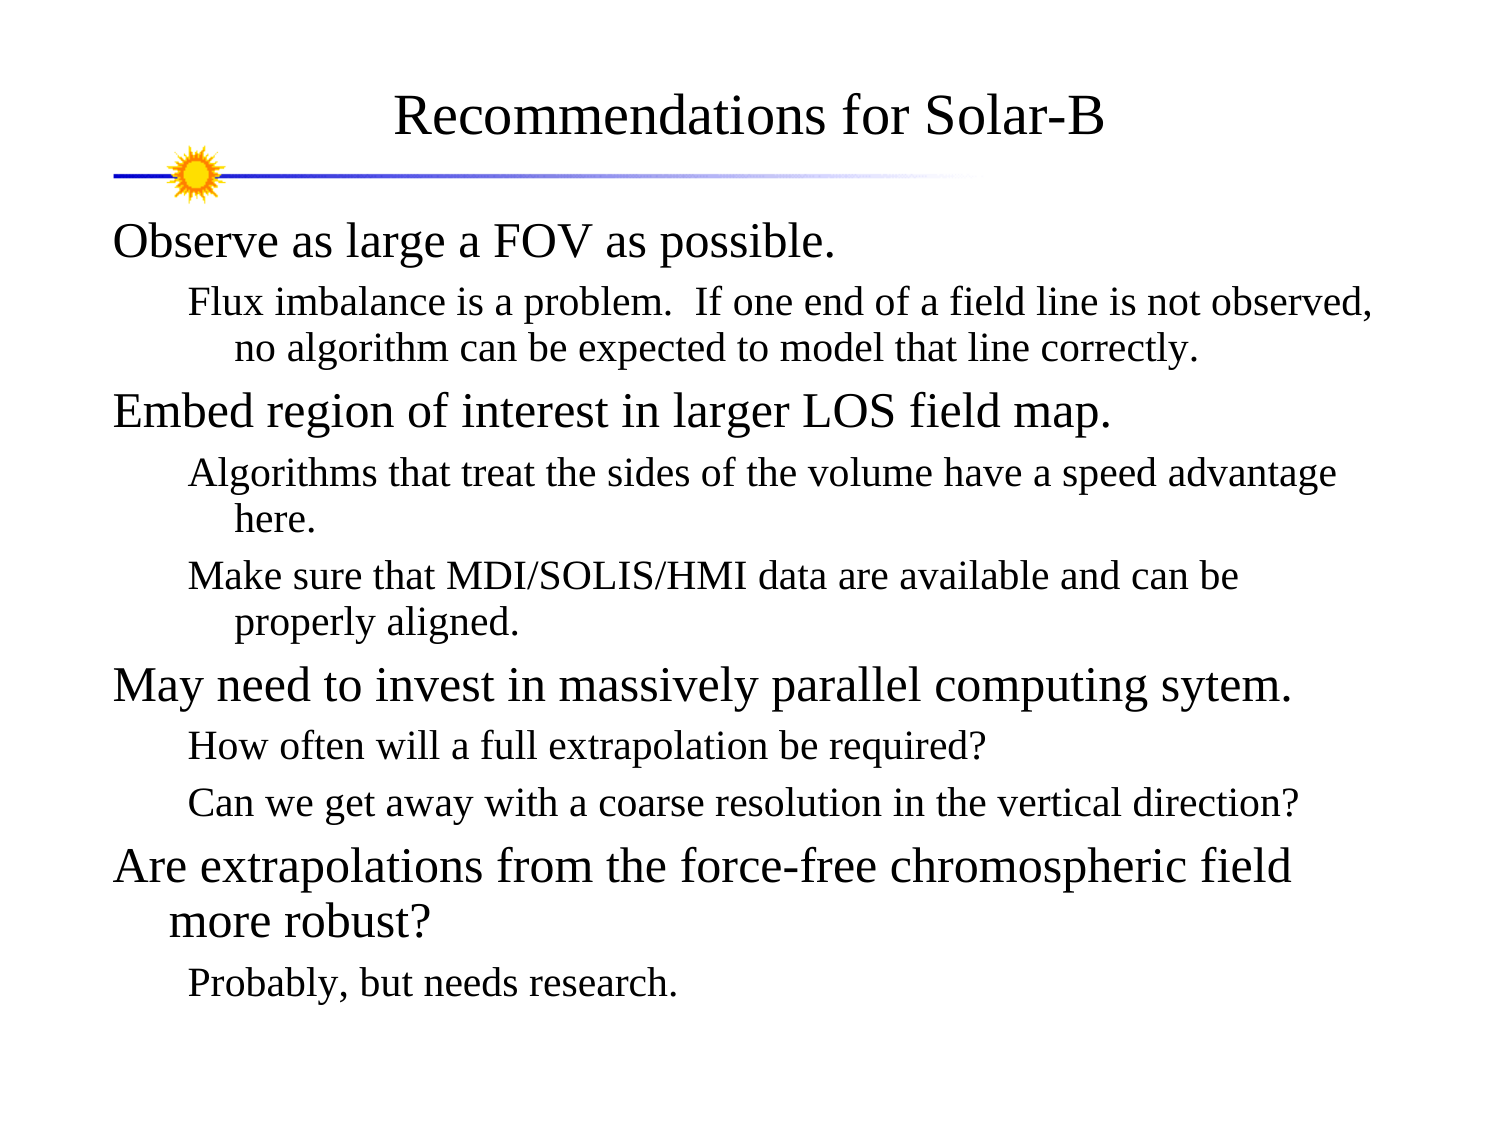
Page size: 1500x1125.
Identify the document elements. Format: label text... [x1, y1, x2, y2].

list Observe as large a FOV as possible. Flux imbalance is a problem. If one end of a field line is not observed, no algorithm can be expected to model that line correctly. Embed region of interest in larger LOS field map. Algorithms that treat the sides of the volume have a speed advantage here. Make sure that MDI/SOLIS/HMI data are available and can be properly aligned. May need to invest in massively parallel computing sytem. How often will a full extrapolation be required? Can we get away with a coarse resolution in the vertical direction? Are extrapolations from the force-free chromospheric field more robust? Probably, but needs research. [112, 212, 1388, 1006]
title Recommendations for Solar-B [112, 58, 1388, 172]
picture [112, 172, 991, 209]
